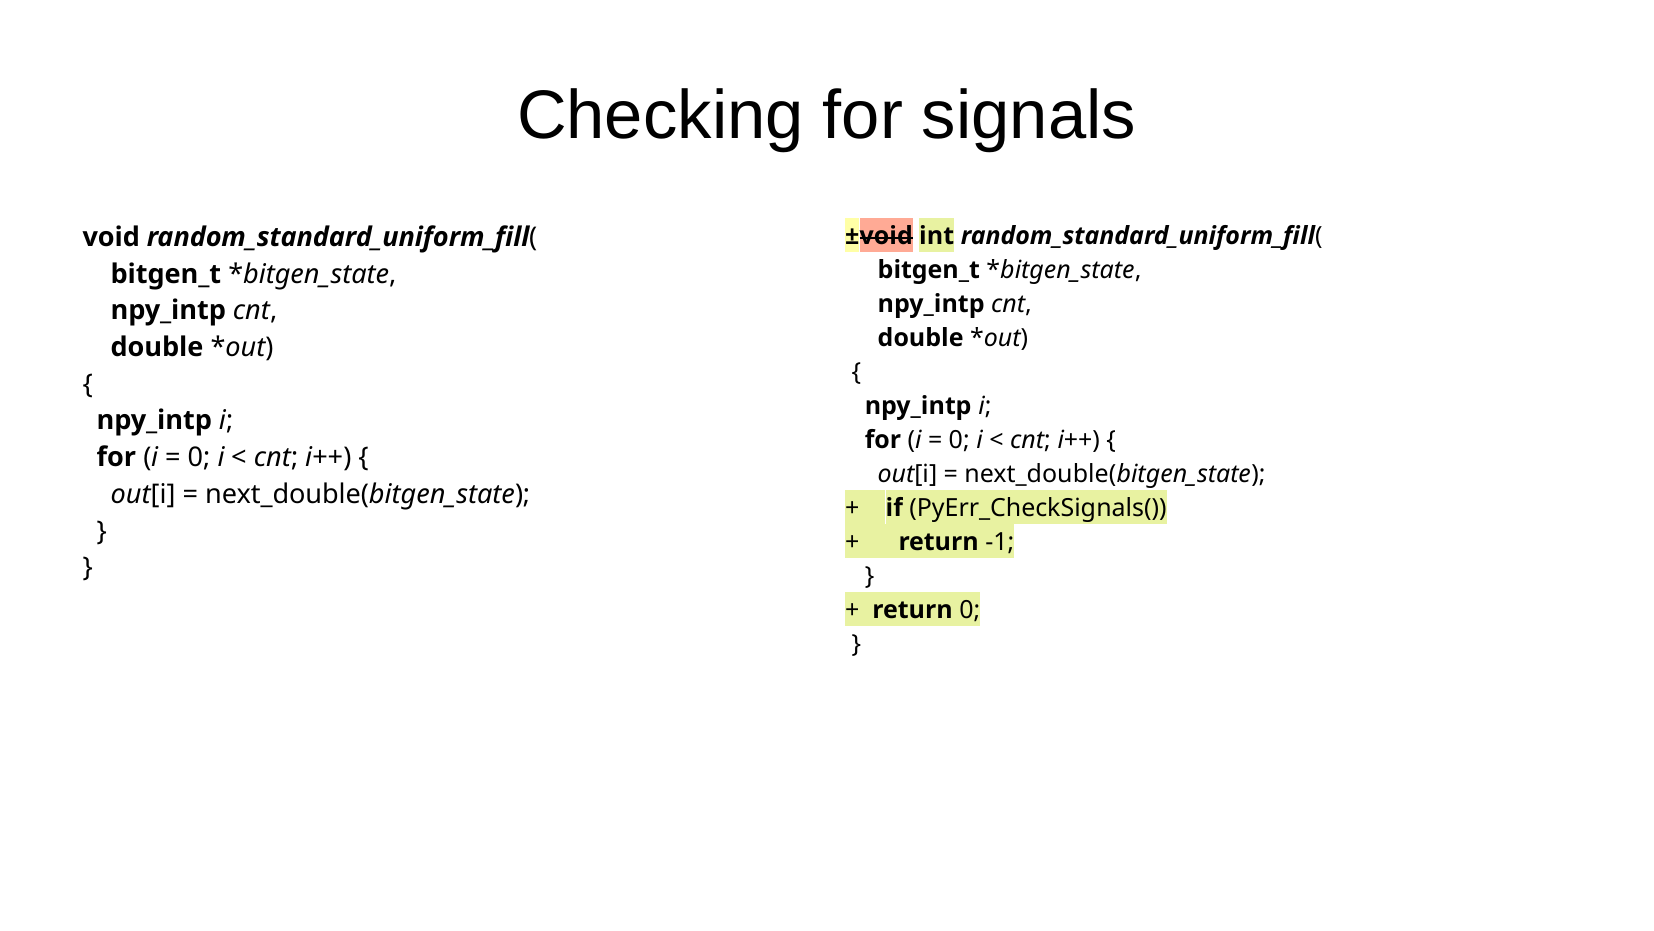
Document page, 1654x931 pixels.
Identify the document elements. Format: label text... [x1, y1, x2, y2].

title Checking for signals [82, 37, 1571, 193]
list ±void int random_standard_uniform_fill( bitgen_t *bitgen_state, npy_intp cnt, double *out) { npy_intp i; for (i = 0; i < cnt; i++) { out[i] = next_double(bitgen_state); + if (PyErr_CheckSignals()) + return -1; } + return 0; } [845, 217, 1572, 758]
list void random_standard_uniform_fill( bitgen_t *bitgen_state, npy_intp cnt, double *out) { npy_intp i; for (i = 0; i < cnt; i++) { out[i] = next_double(bitgen_state); } } [82, 217, 809, 758]
